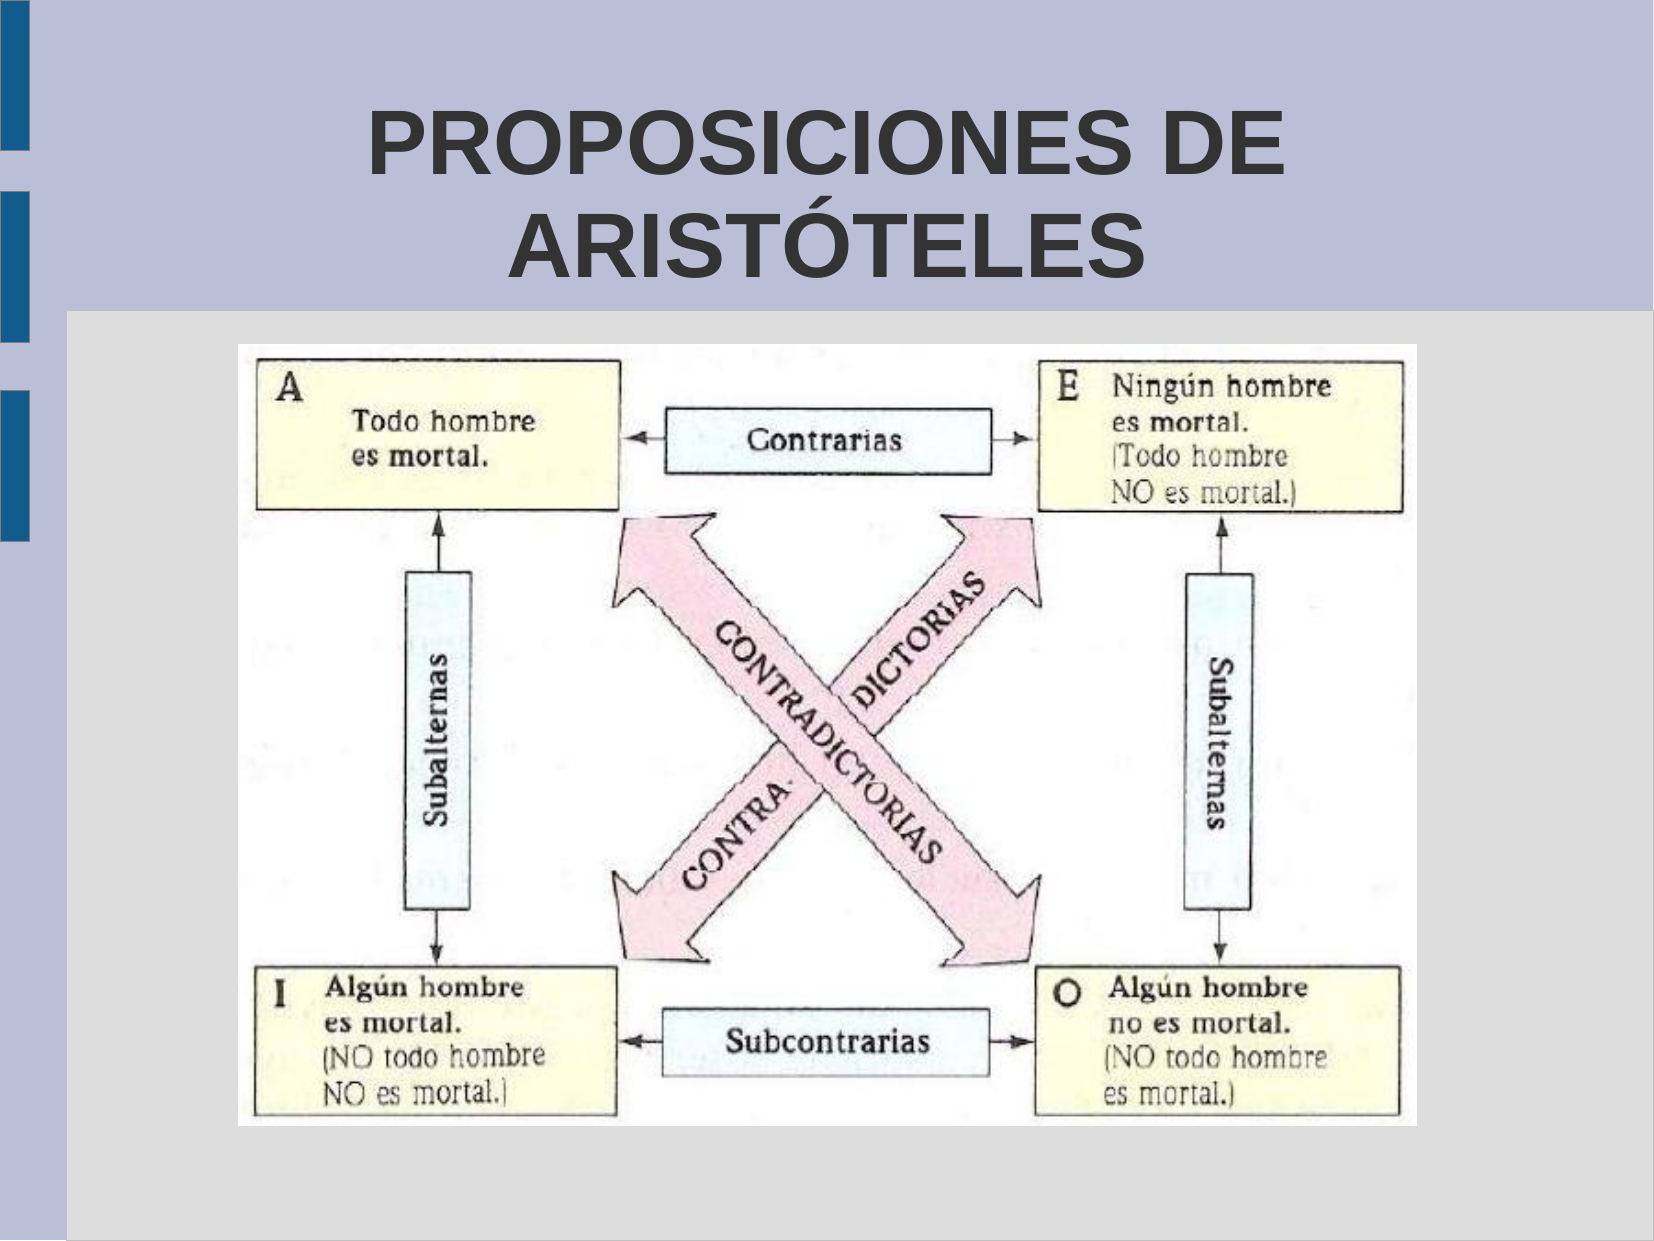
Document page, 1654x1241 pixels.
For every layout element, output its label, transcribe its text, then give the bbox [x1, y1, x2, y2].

picture [238, 344, 1417, 1126]
title PROPOSICIONES DE ARISTÓTELES [121, 91, 1534, 299]
